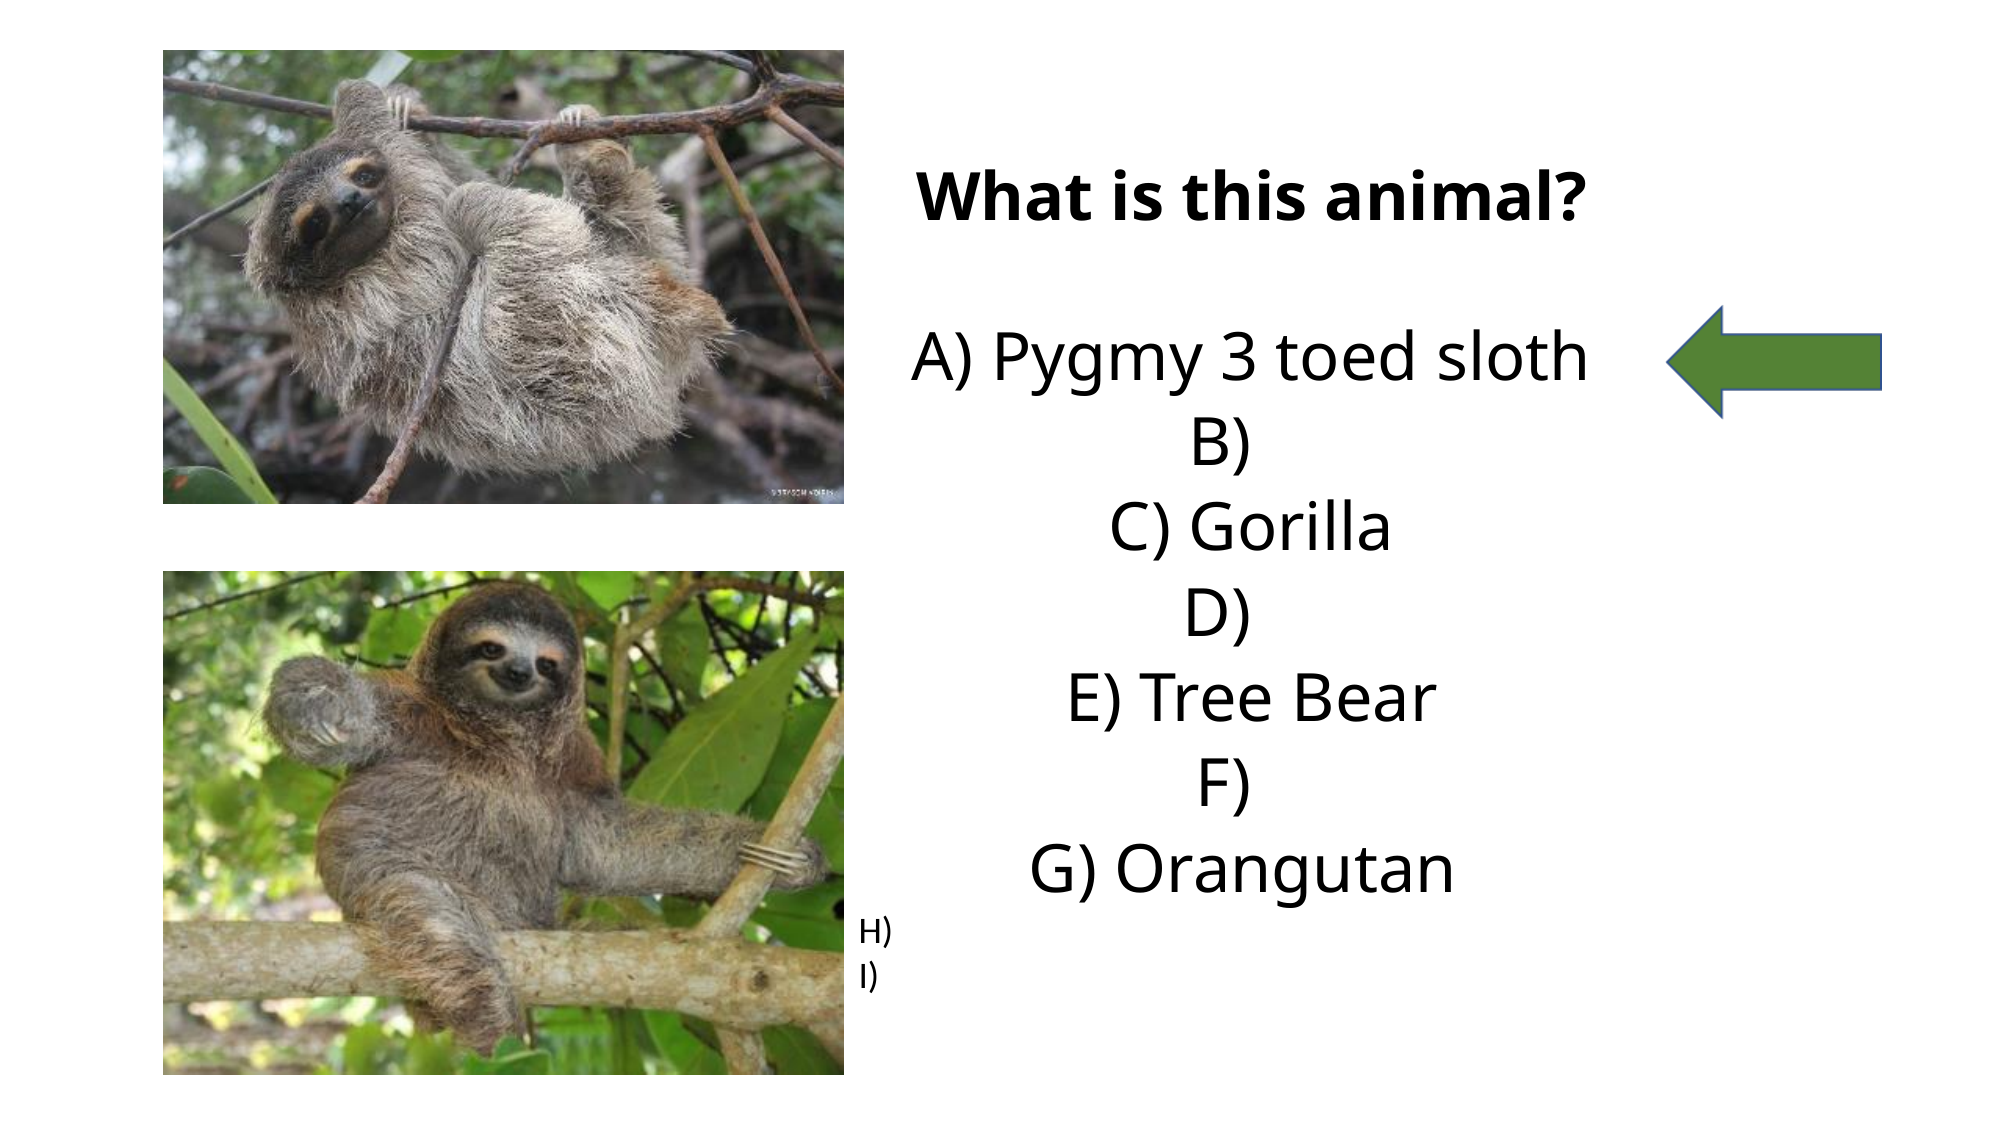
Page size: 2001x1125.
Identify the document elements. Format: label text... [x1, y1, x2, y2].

picture [1665, 305, 1882, 421]
text_box What is this animal? Pygmy 3 toed sloth Gorilla Tree Bear Orangutan [843, 145, 1753, 980]
picture [163, 50, 844, 504]
picture [163, 571, 844, 1075]
